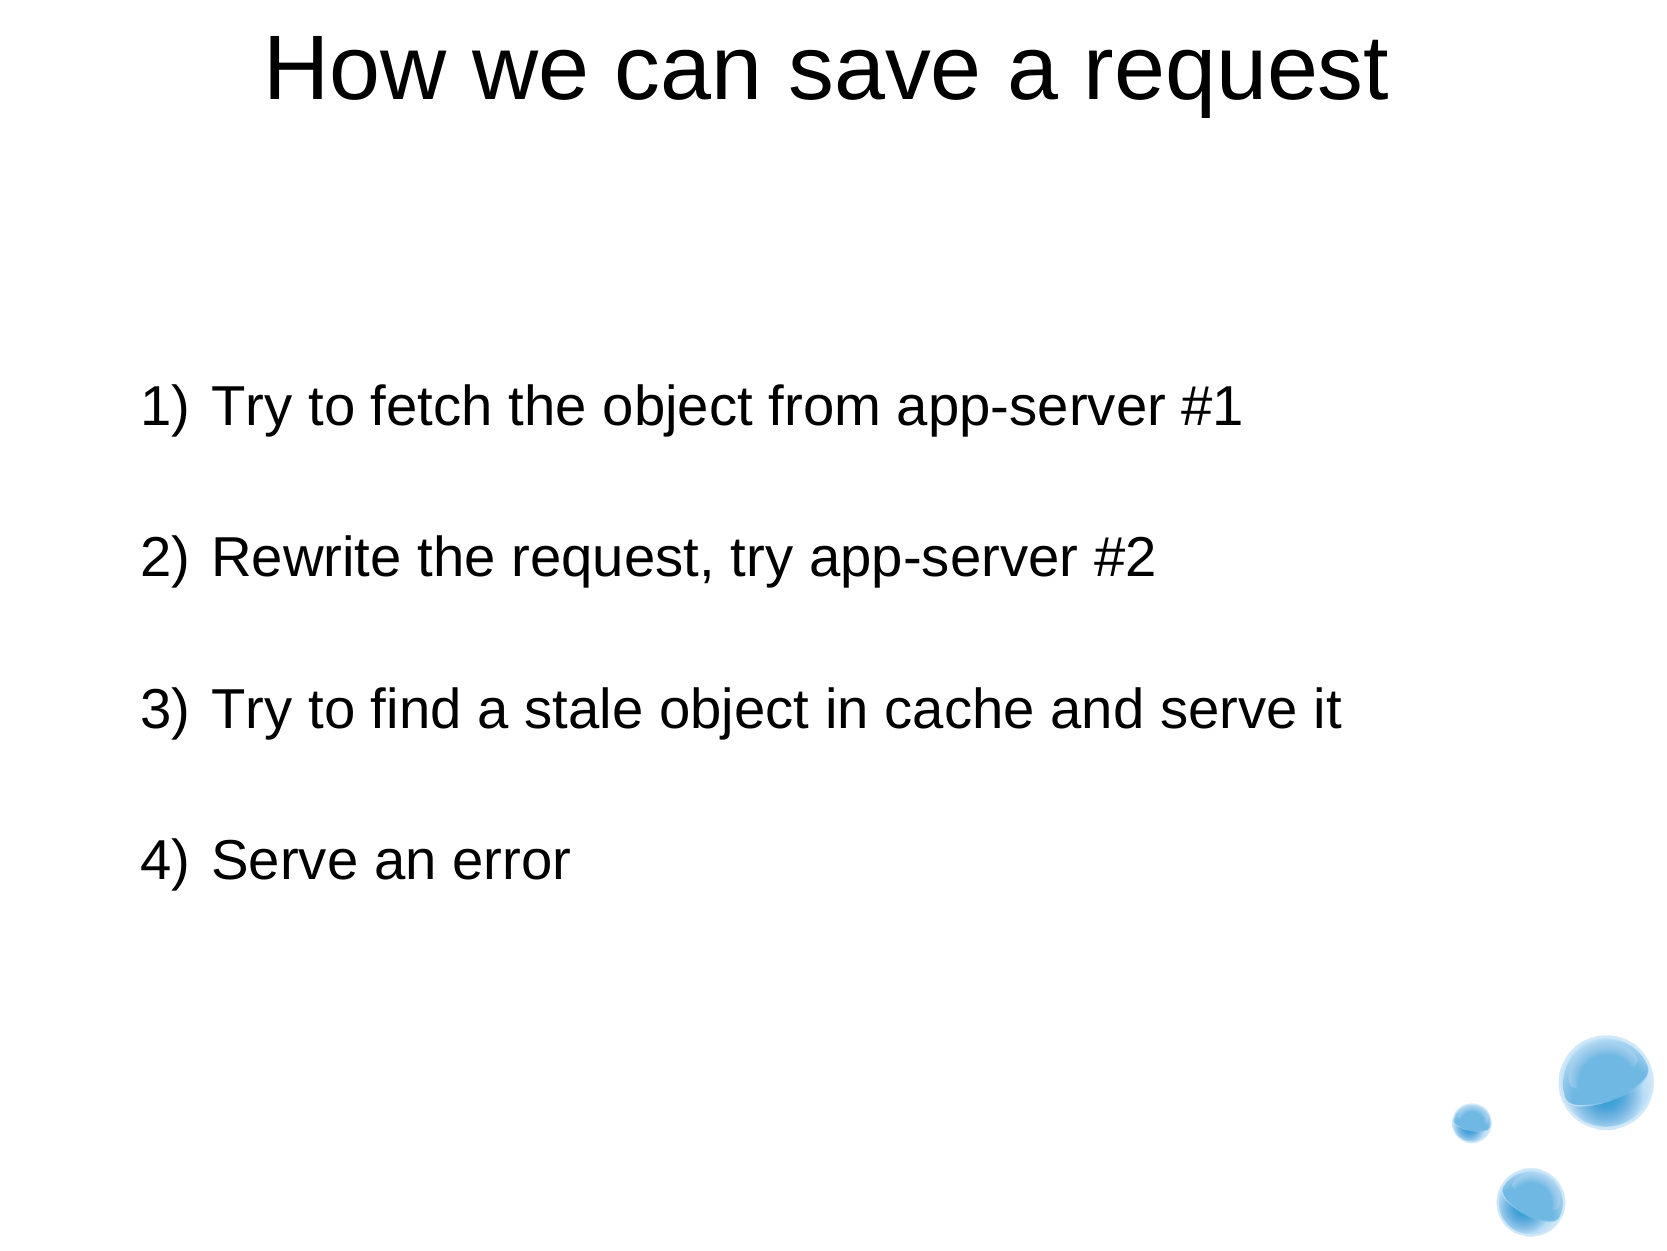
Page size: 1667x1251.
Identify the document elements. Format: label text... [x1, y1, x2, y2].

picture [1451, 1033, 1654, 1238]
list Try to fetch the object from app-server #1 Rewrite the request, try app-server #2 Try to find a stale object in cache and serve it Serve an error [125, 360, 1542, 1111]
title How we can save a request [119, 0, 1536, 224]
